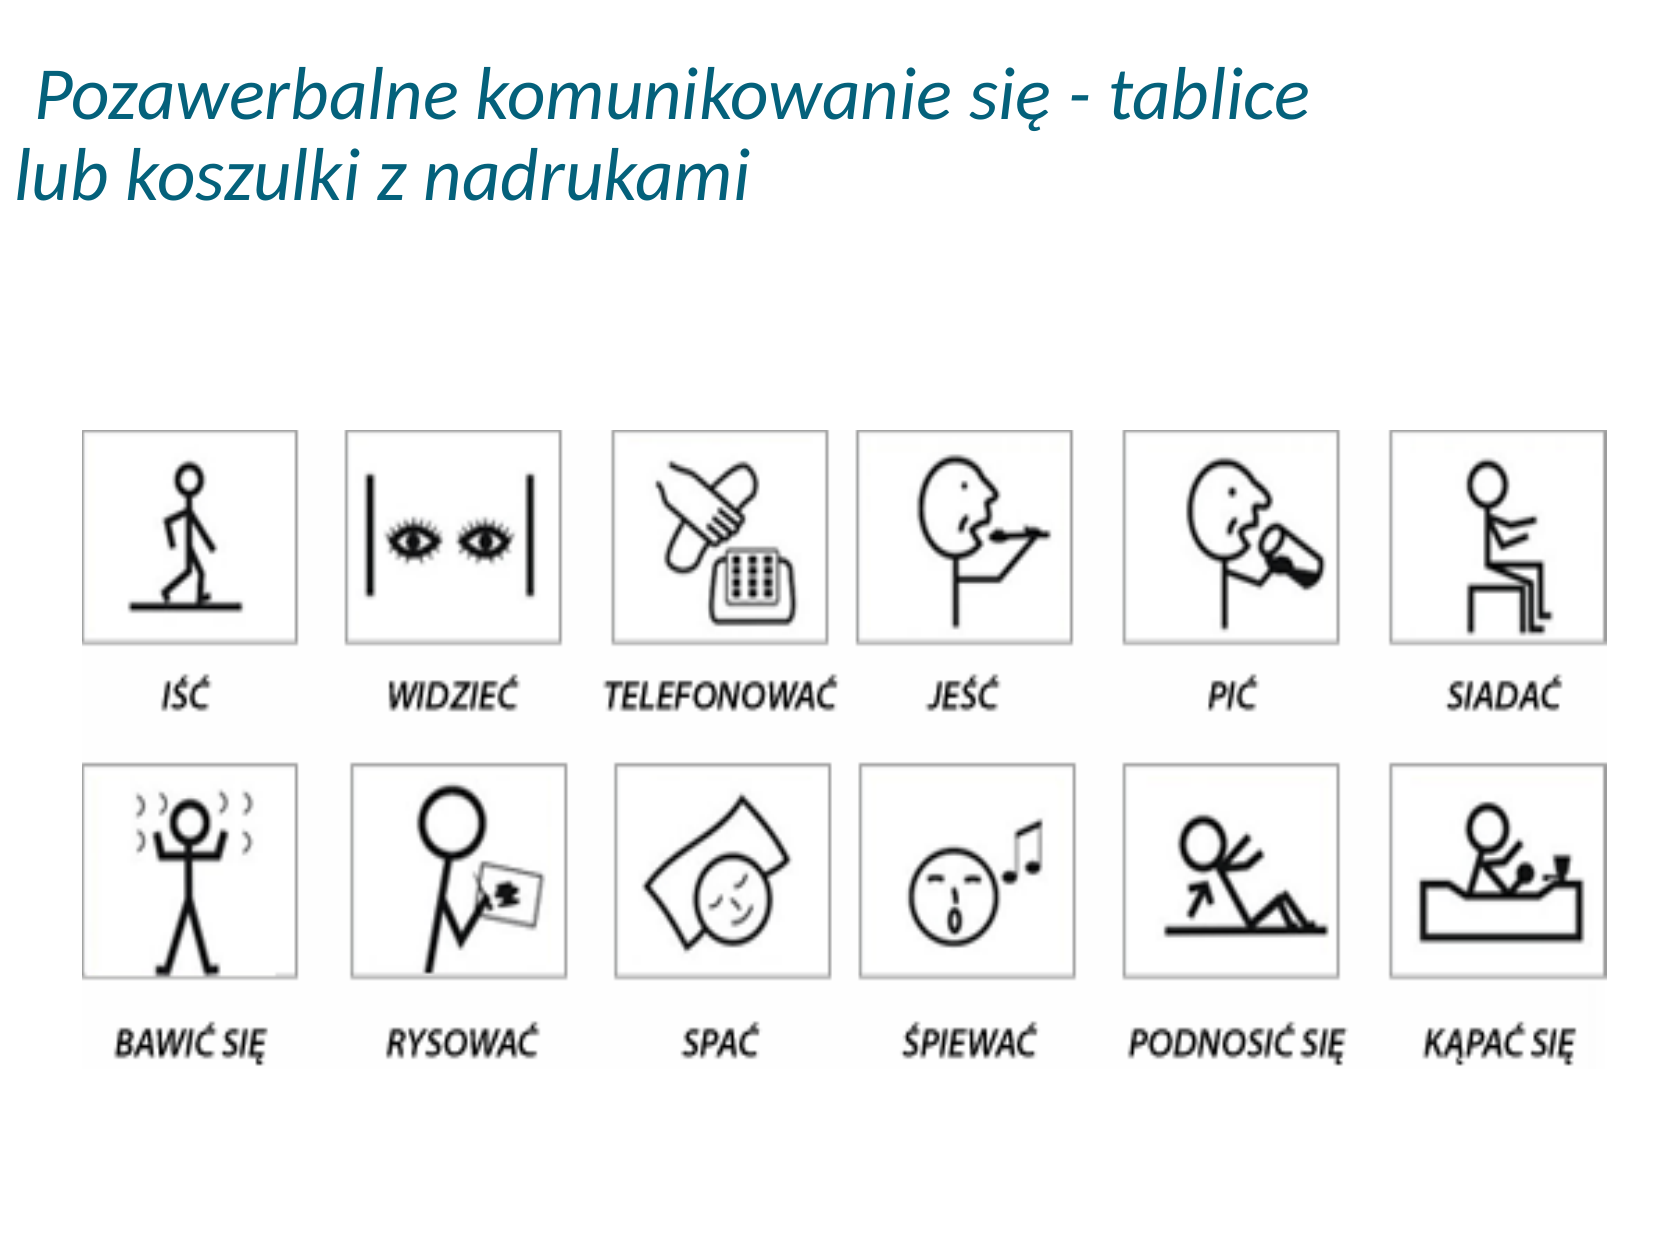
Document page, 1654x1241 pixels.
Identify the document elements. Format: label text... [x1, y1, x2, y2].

title Pozawerbalne komunikowanie się - tablice lub koszulki z nadrukami [0, 47, 1382, 365]
picture [82, 431, 1607, 1069]
